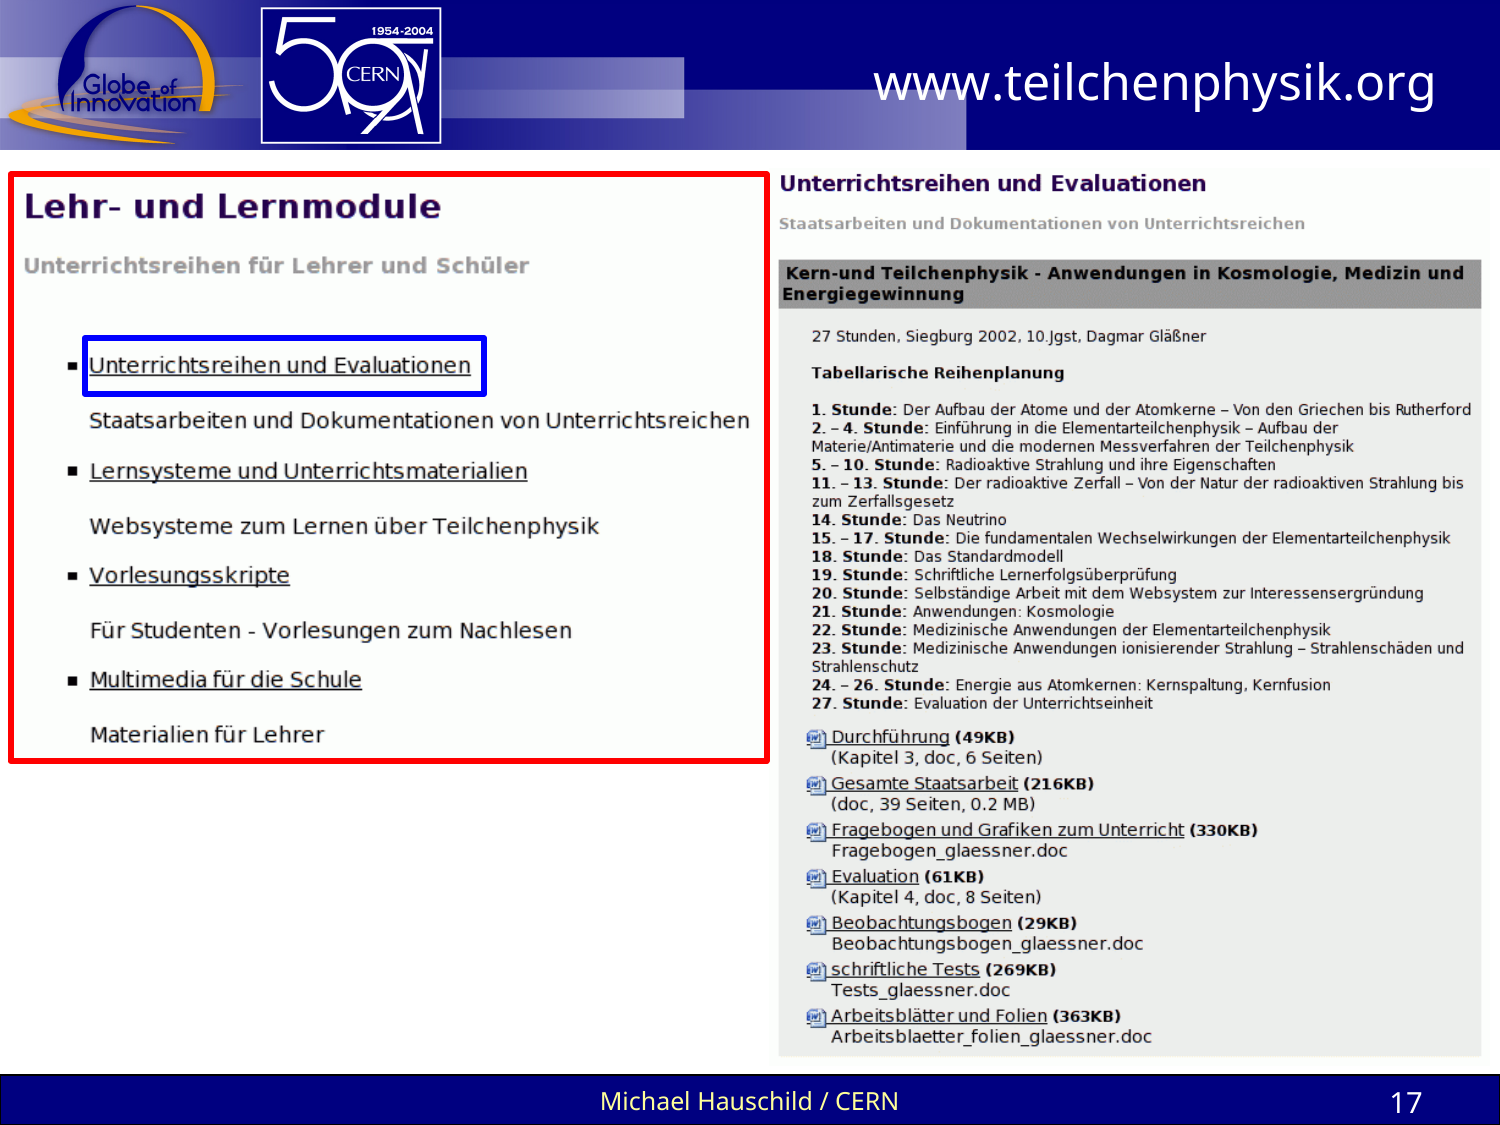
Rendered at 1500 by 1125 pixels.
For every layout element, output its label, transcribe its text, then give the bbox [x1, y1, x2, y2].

picture [0, 0, 1500, 150]
picture [13, 177, 764, 758]
title www.teilchenphysik.org [450, 37, 1438, 126]
picture [769, 168, 1490, 1066]
